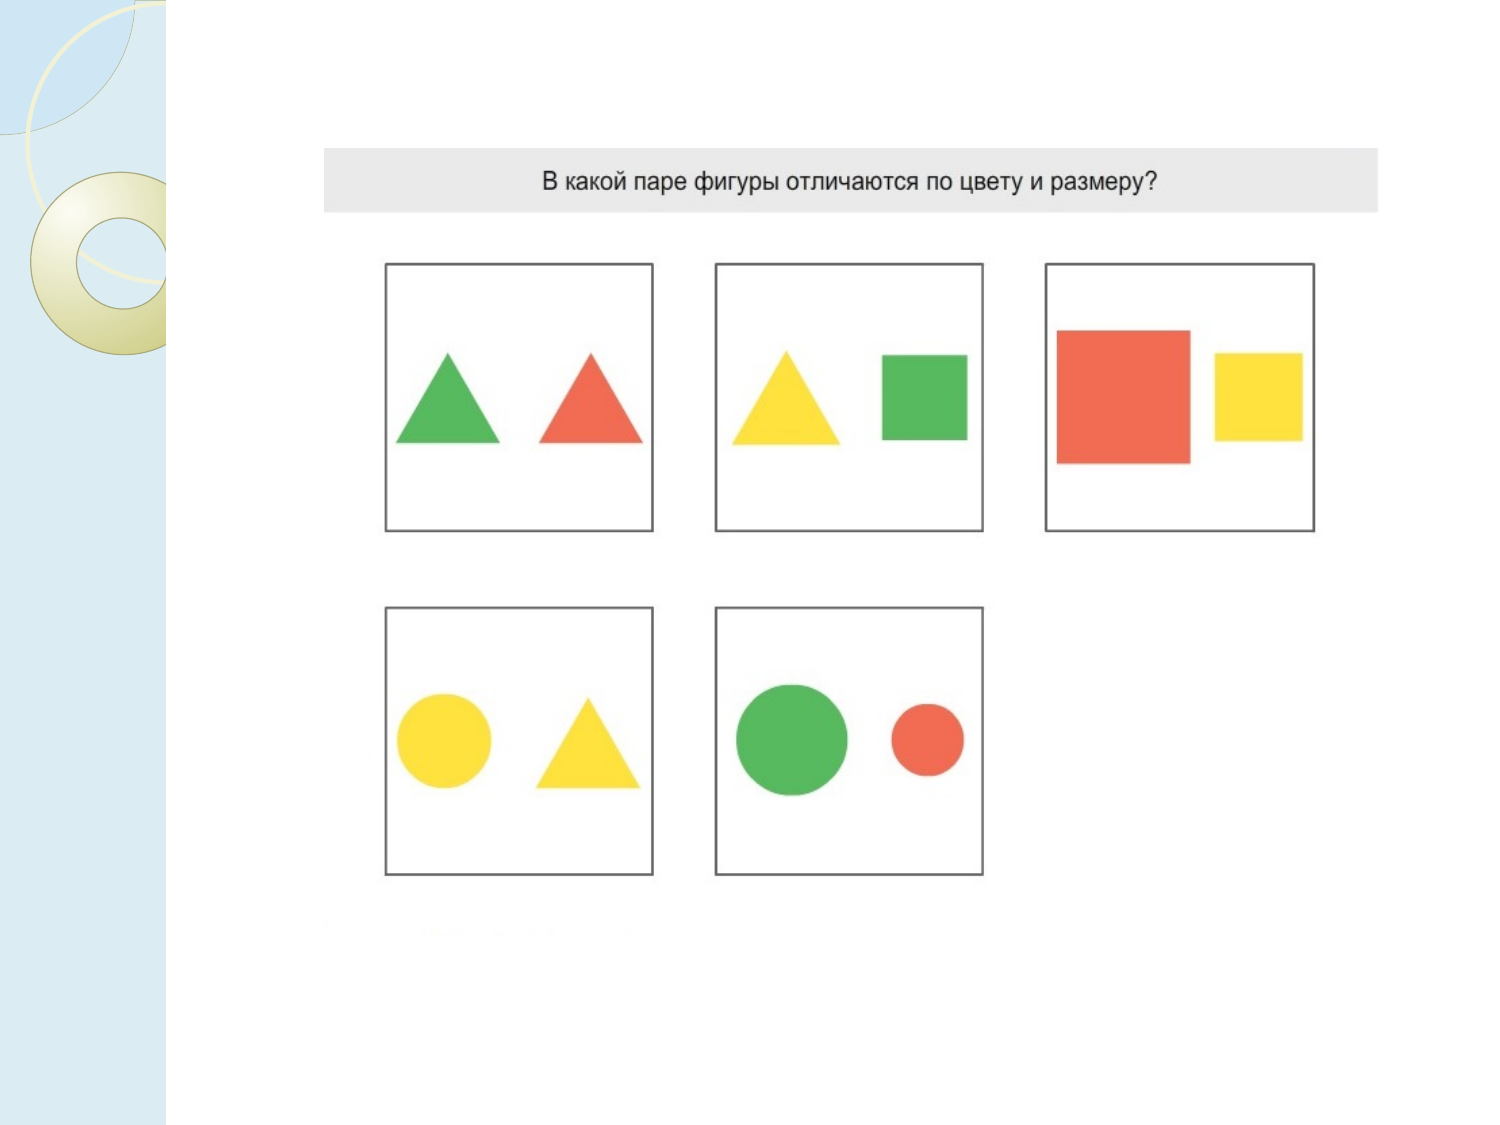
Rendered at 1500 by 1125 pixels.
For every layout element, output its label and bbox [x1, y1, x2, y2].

picture [324, 148, 1383, 937]
